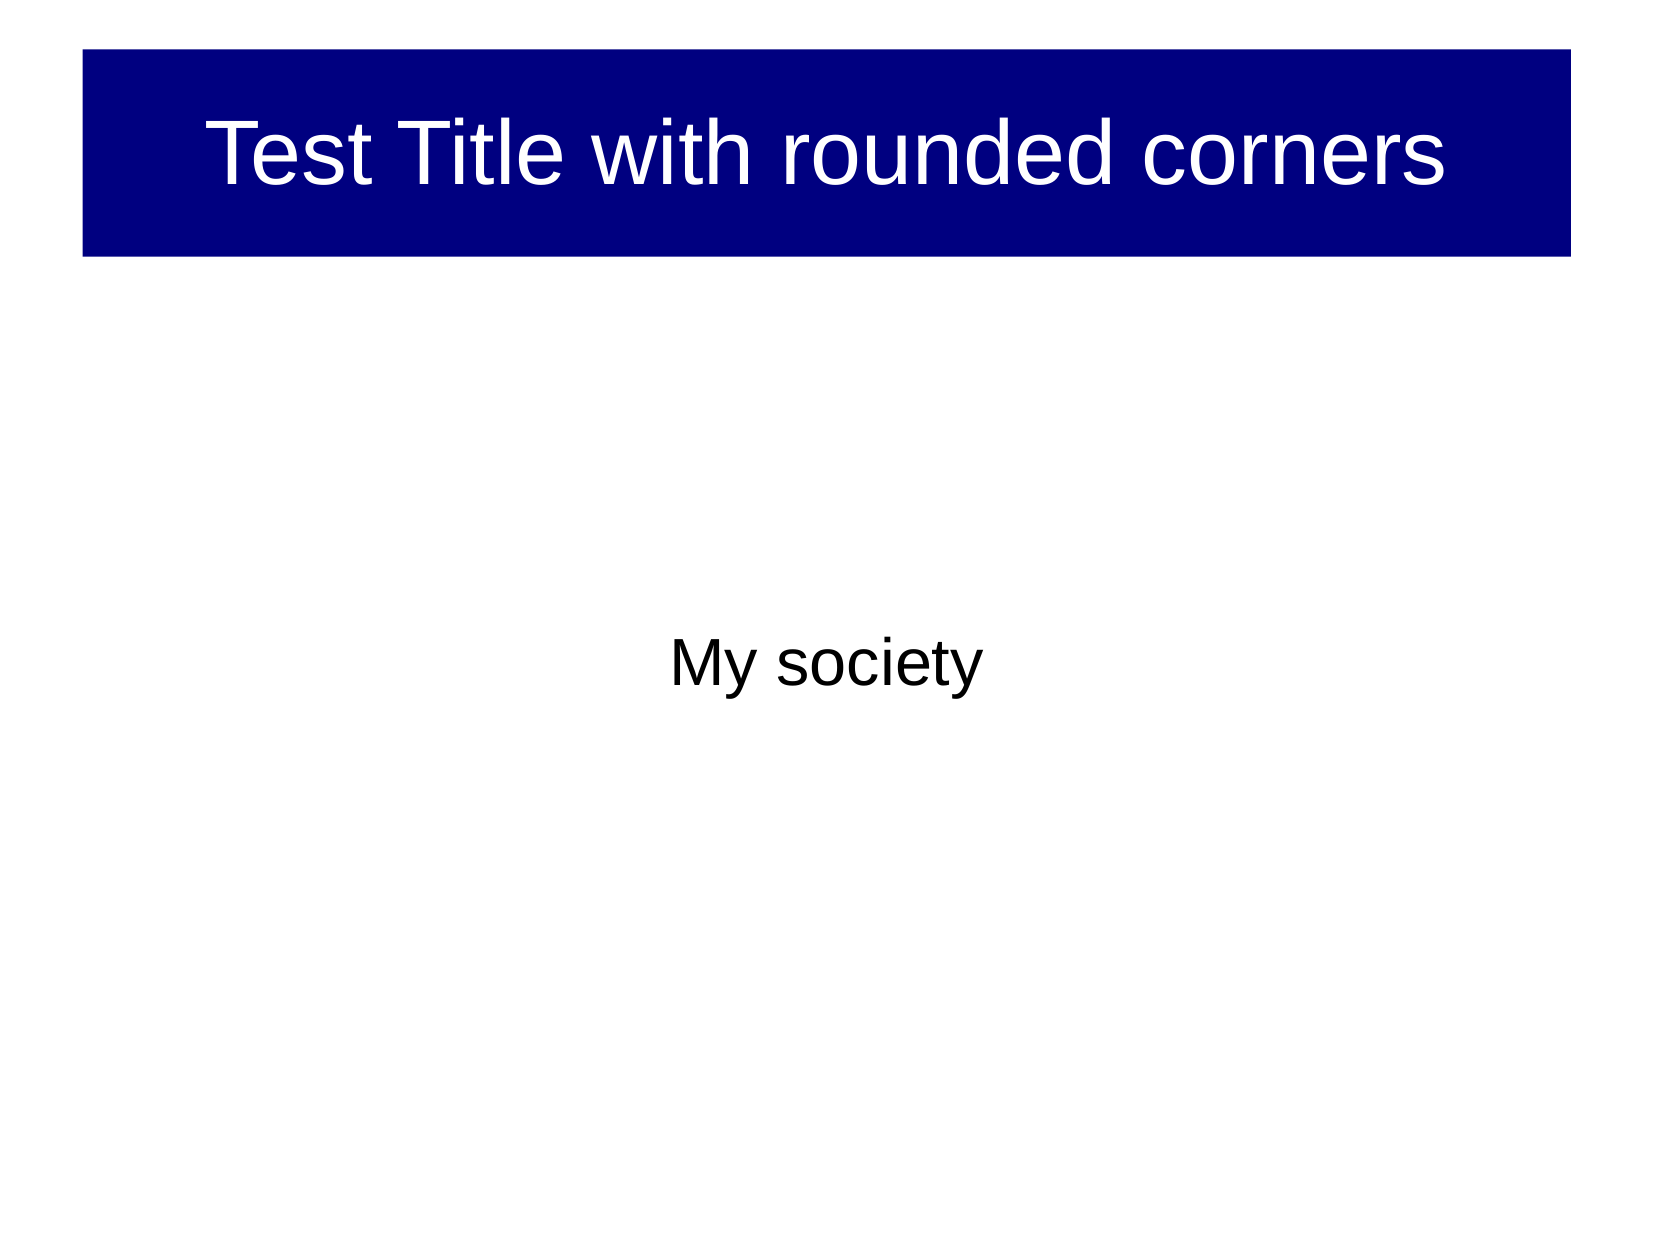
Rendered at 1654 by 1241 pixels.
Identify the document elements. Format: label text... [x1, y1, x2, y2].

subtitle My society [82, 290, 1571, 1109]
title Test Title with rounded corners [82, 49, 1571, 257]
